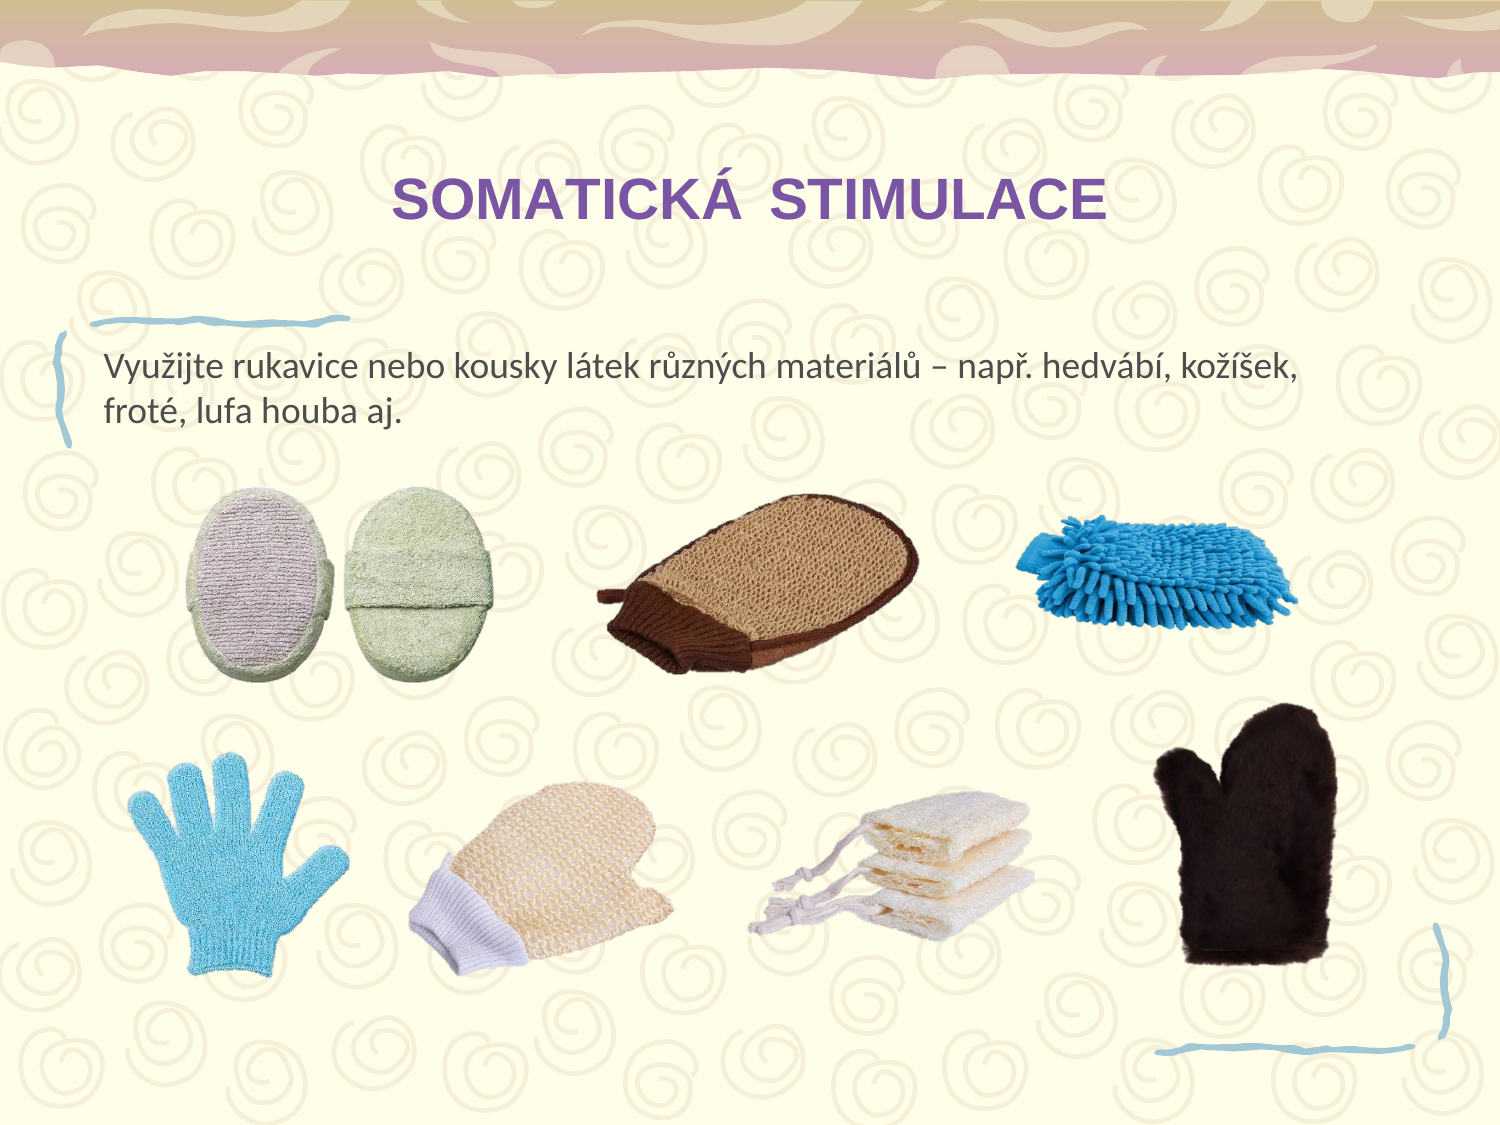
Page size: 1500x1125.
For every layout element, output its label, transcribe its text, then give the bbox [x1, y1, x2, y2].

picture [112, 736, 371, 1001]
title SOMATICKÁ STIMULACE [112, 89, 1388, 277]
picture [588, 486, 931, 683]
picture [375, 755, 715, 1001]
text_box Využijte rukavice nebo kousky látek různých materiálů – např. hedvábí, kožíšek, froté, lufa houba aj. [89, 333, 1388, 439]
picture [734, 750, 1069, 1002]
picture [185, 486, 494, 683]
picture [998, 454, 1366, 991]
